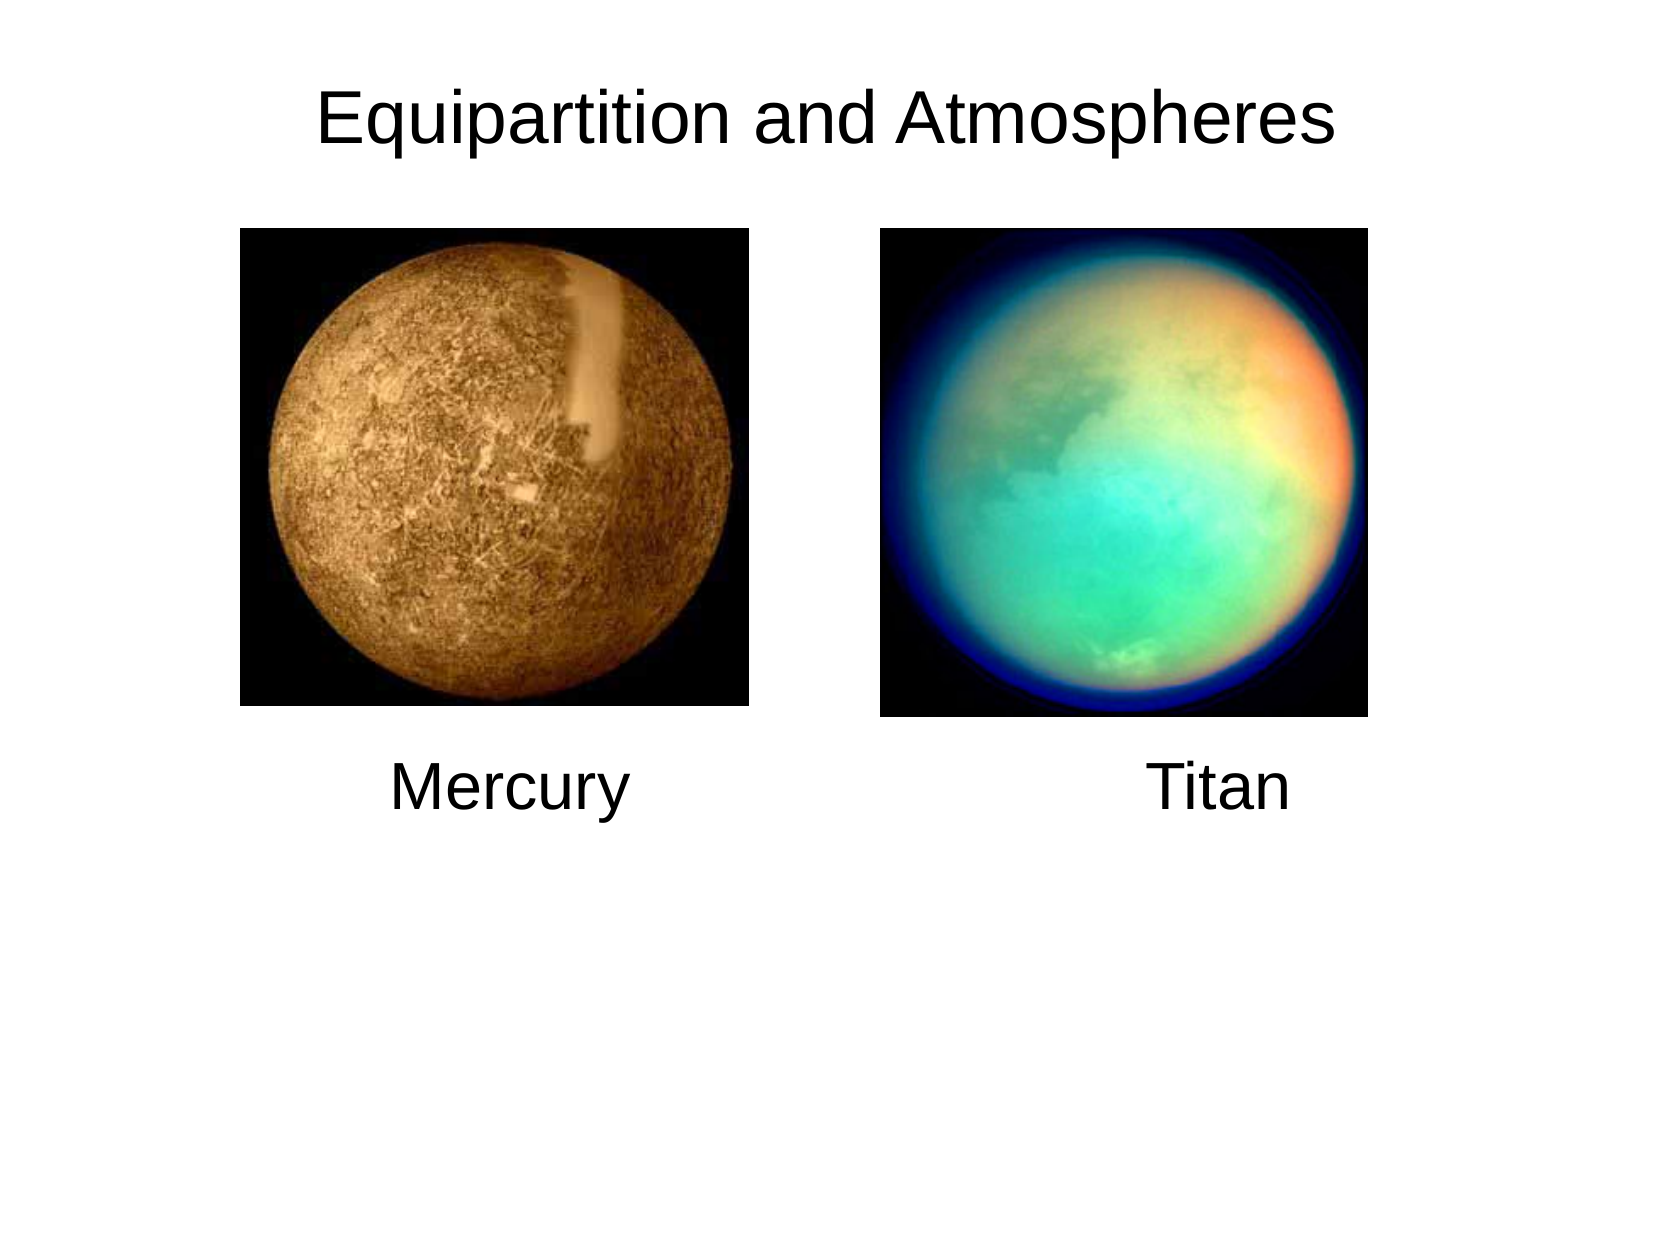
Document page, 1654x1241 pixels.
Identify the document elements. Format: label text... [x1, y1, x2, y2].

picture [240, 228, 749, 706]
title Equipartition and Atmospheres [82, 21, 1571, 214]
text_box Mercury Titan [375, 741, 1309, 831]
picture [880, 228, 1368, 717]
